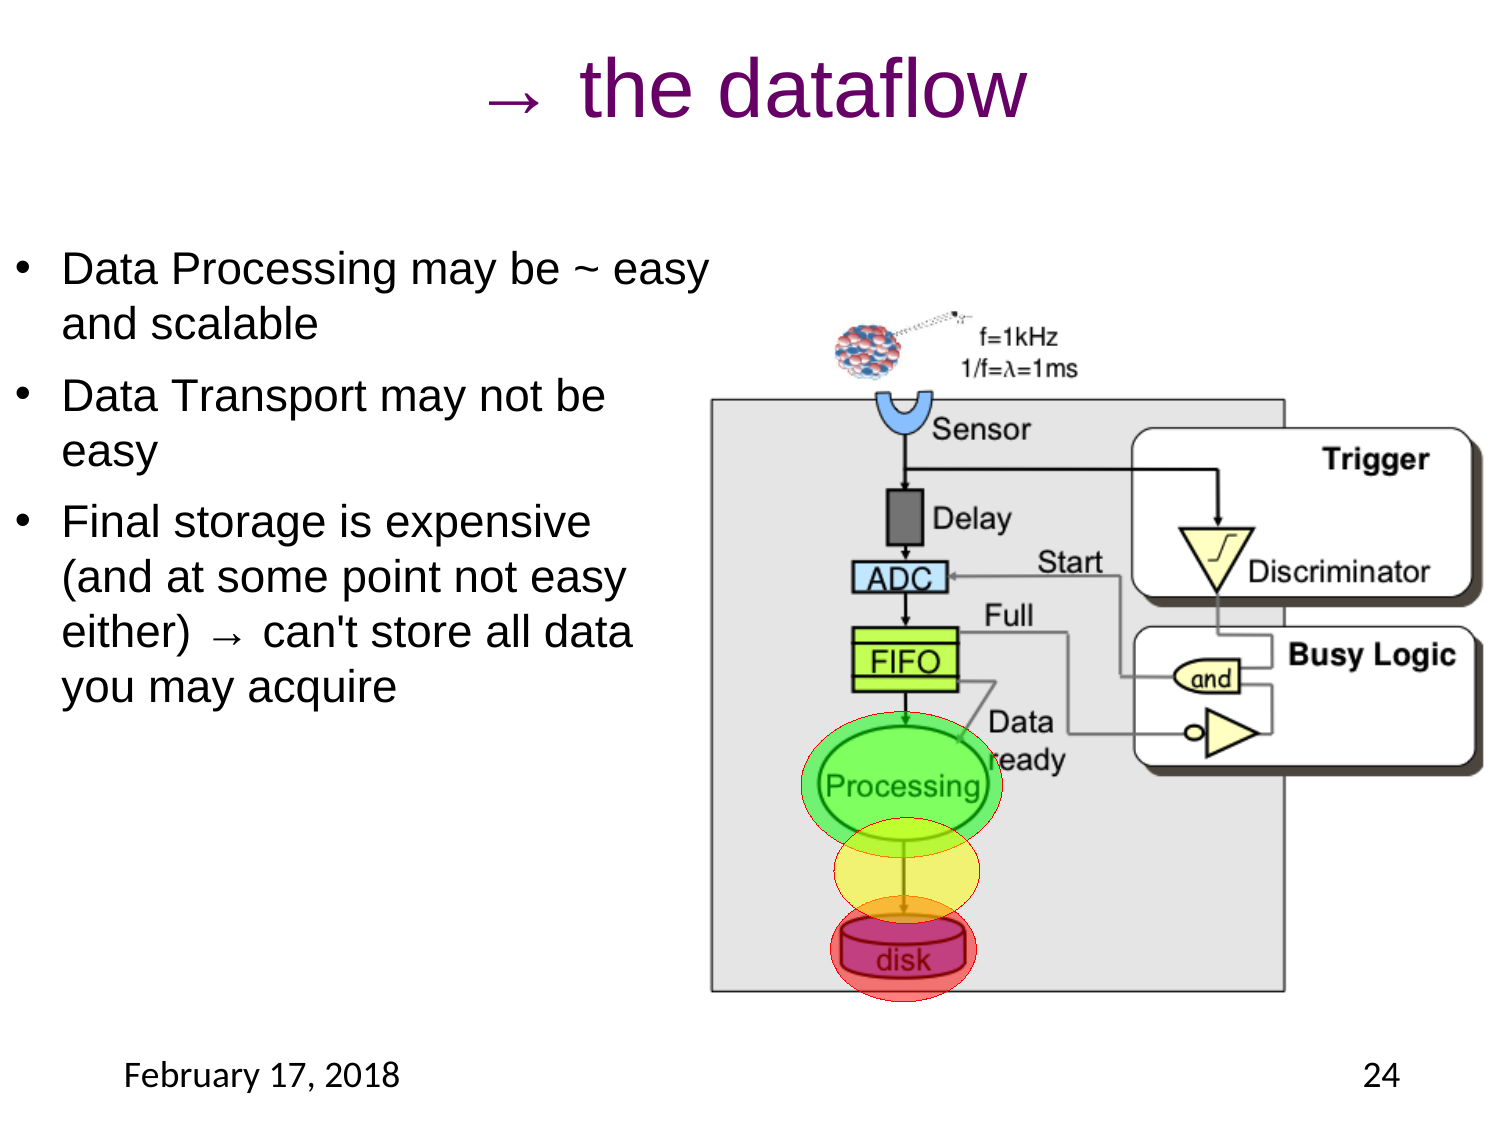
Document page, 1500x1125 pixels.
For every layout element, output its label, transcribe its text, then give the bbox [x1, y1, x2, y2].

title → the dataflow [6, 0, 1495, 169]
picture [704, 299, 1485, 1013]
list Data Processing may be ~ easy and scalable Data Transport may not be easy Final storage is expensive (and at some point not easy either) → can't store all data you may acquire [0, 231, 727, 886]
text_box [801, 711, 1003, 1002]
